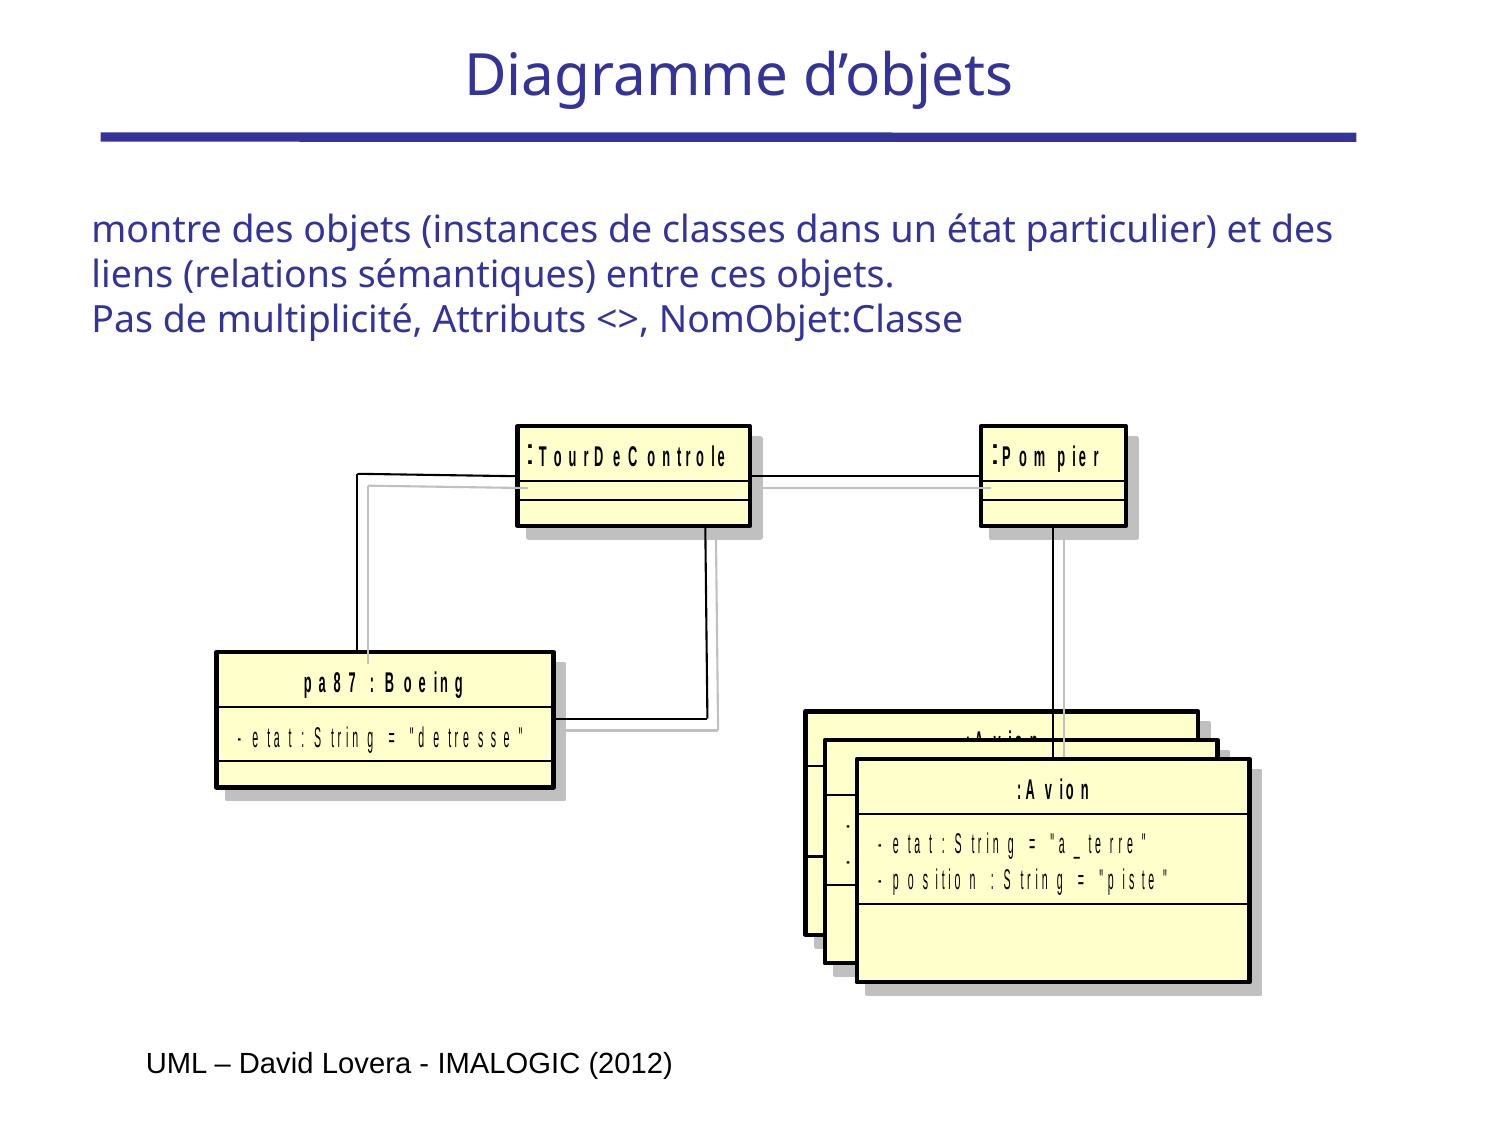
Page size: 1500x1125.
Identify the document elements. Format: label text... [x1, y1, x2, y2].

text_box montre des objets (instances de classes dans un état particulier) et des liens (relations sémantiques) entre ces objets. Pas de multiplicité, Attributs <>, NomObjet:Classe [41, 198, 1435, 348]
text_box Diagramme d’objets [449, 29, 1028, 115]
list UML – David Lovera - IMALOGIC (2012) [75, 1047, 1425, 1087]
text_box : [510, 423, 616, 481]
picture [195, 389, 1272, 1006]
text_box : [975, 423, 1081, 481]
